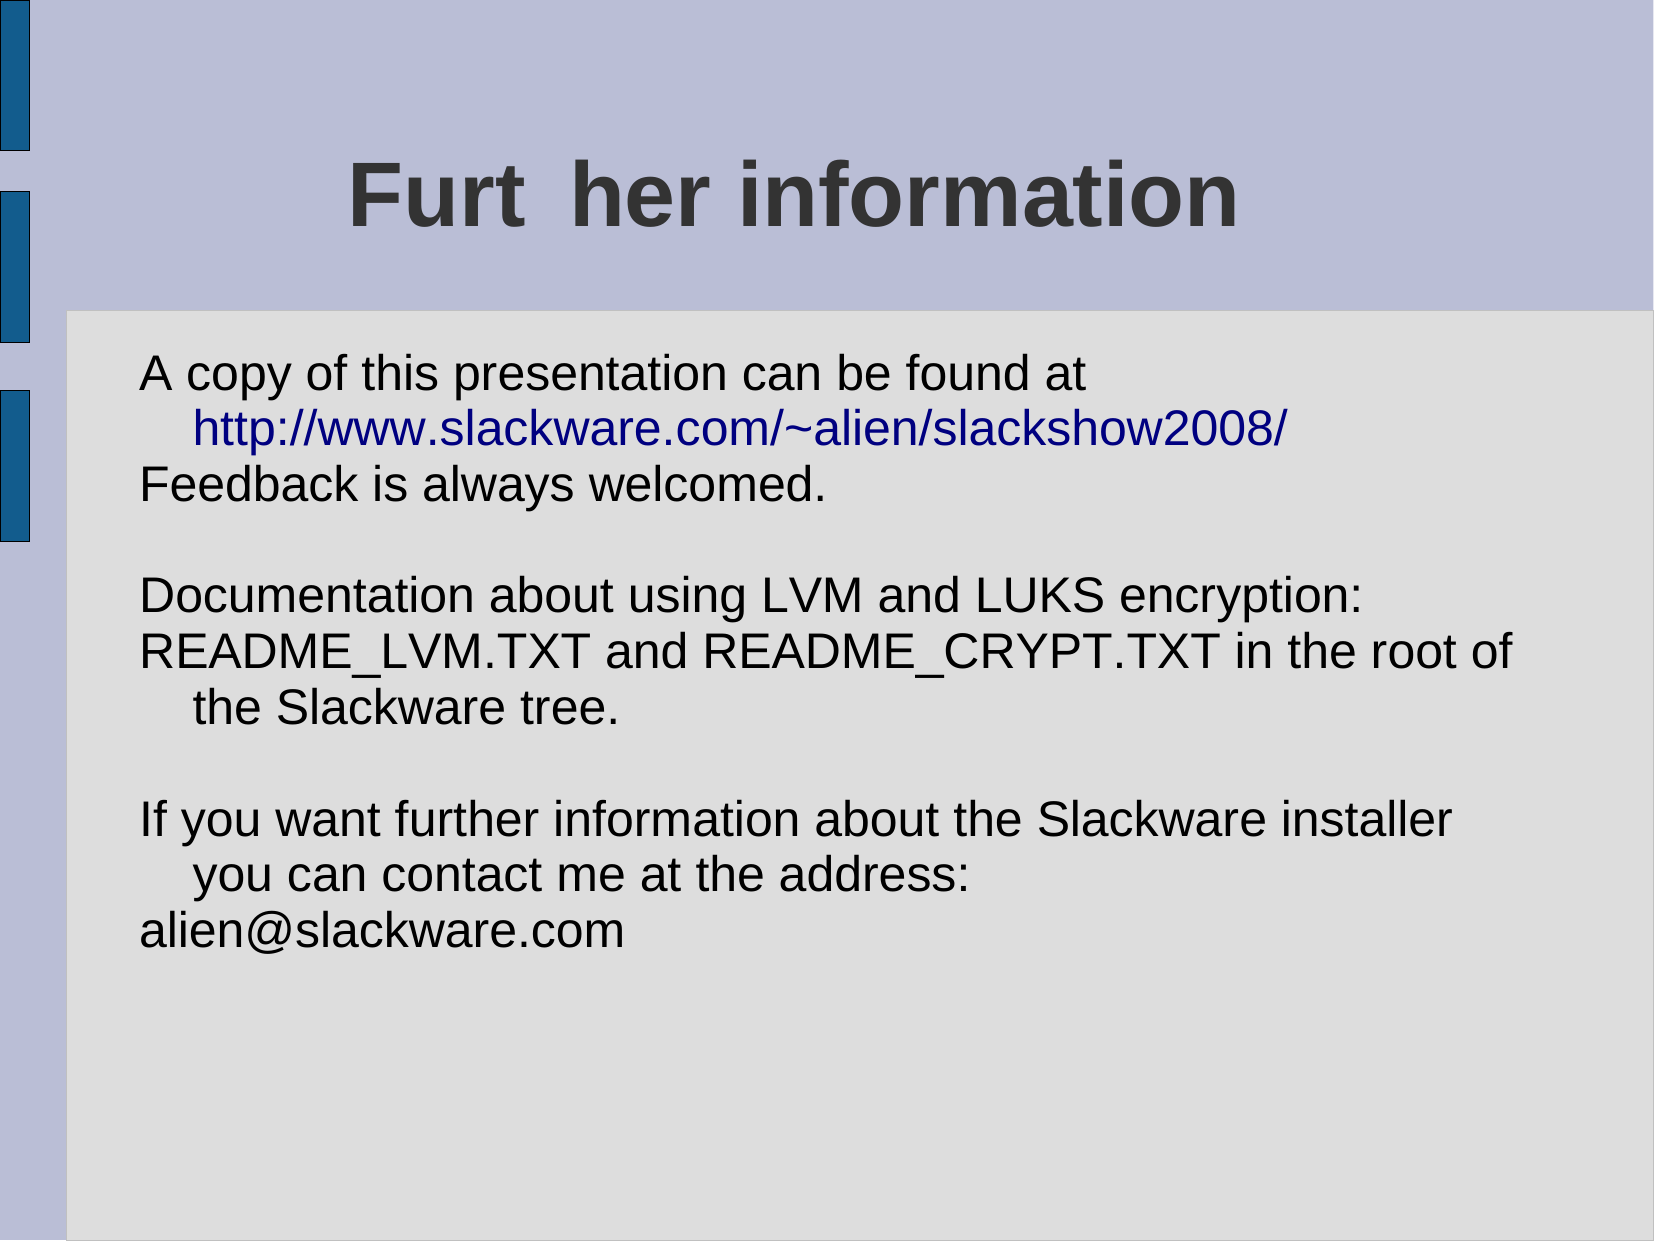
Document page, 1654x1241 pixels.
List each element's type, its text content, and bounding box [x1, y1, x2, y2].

list A copy of this presentation can be found at http://www.slackware.com/~alien/slackshow2008/ Feedback is always welcomed. Documentation about using LVM and LUKS encryption: README_LVM.TXT and README_CRYPT.TXT in the root of the Slackware tree. If you want further information about the Slackware installer you can contact me at the address: alien@slackware.com [121, 344, 1534, 1127]
title Furt her information [121, 91, 1534, 299]
